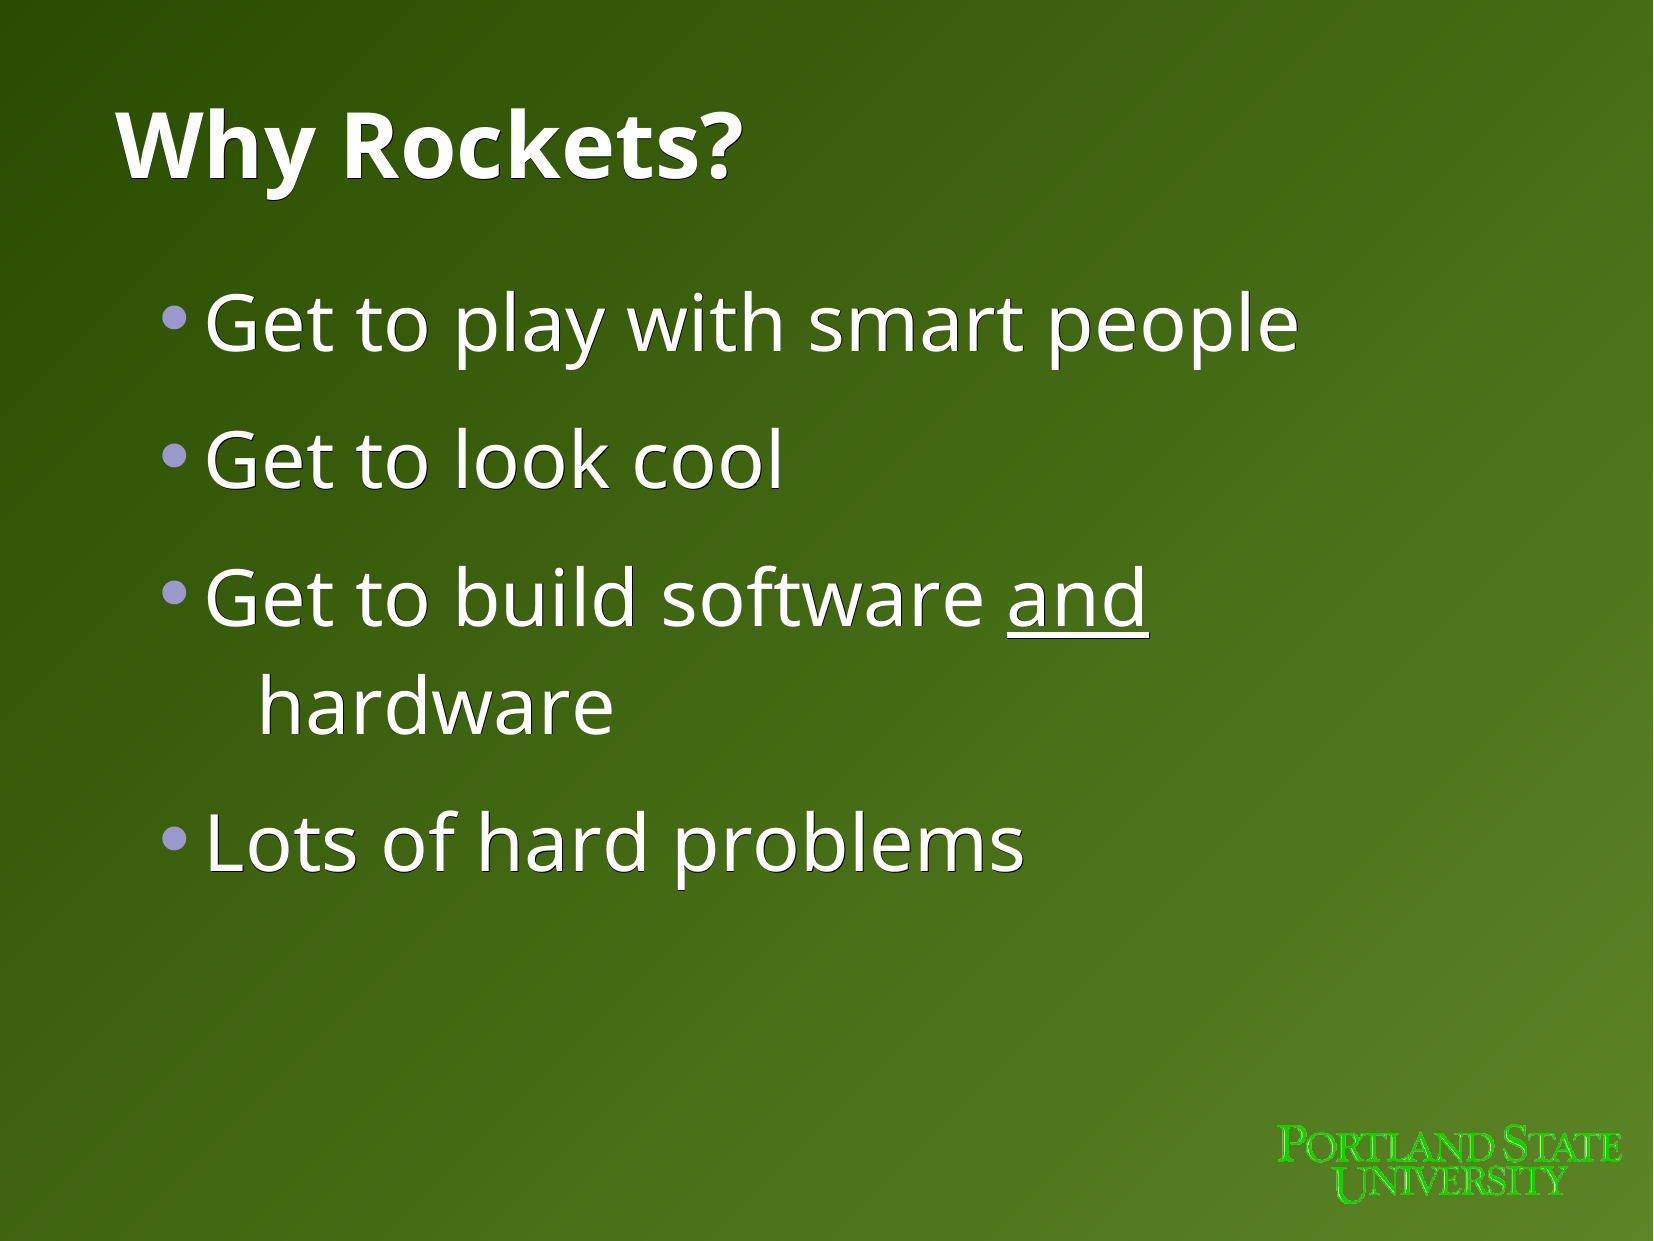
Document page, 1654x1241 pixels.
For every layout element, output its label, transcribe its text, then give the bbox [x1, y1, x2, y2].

title Why Rockets? [115, 86, 1528, 200]
list Get to play with smart people Get to look cool Get to build software and hardware Lots of hard problems [115, 266, 1528, 1048]
picture [1277, 1124, 1622, 1204]
